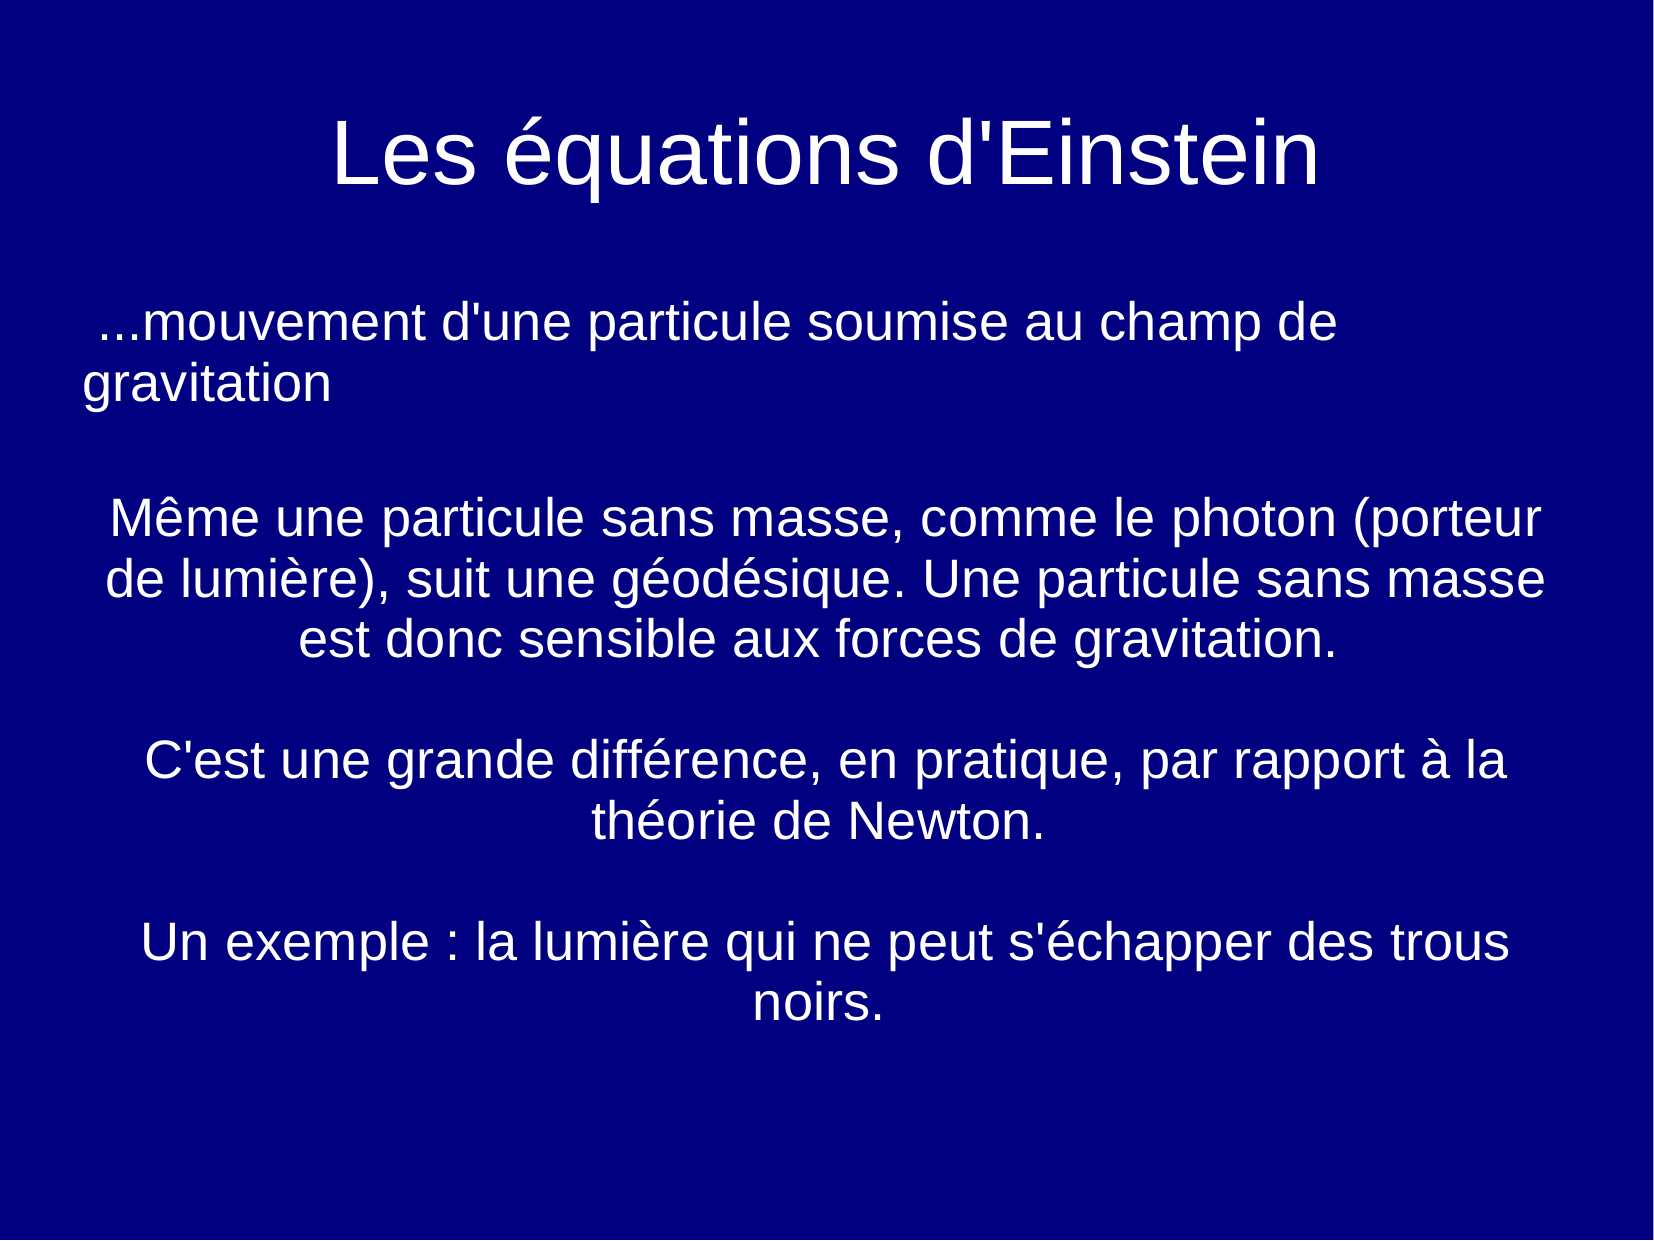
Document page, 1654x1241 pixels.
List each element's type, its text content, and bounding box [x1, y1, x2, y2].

title Les équations d'Einstein [82, 49, 1571, 257]
subtitle ...mouvement d'une particule soumise au champ de gravitation Même une particule sans masse, comme le photon (porteur de lumière), suit une géodésique. Une particule sans masse est donc sensible aux forces de gravitation. C'est une grande différence, en pratique, par rapport à la théorie de Newton. Un exemple : la lumière qui ne peut s'échapper des trous noirs. [82, 290, 1571, 1109]
